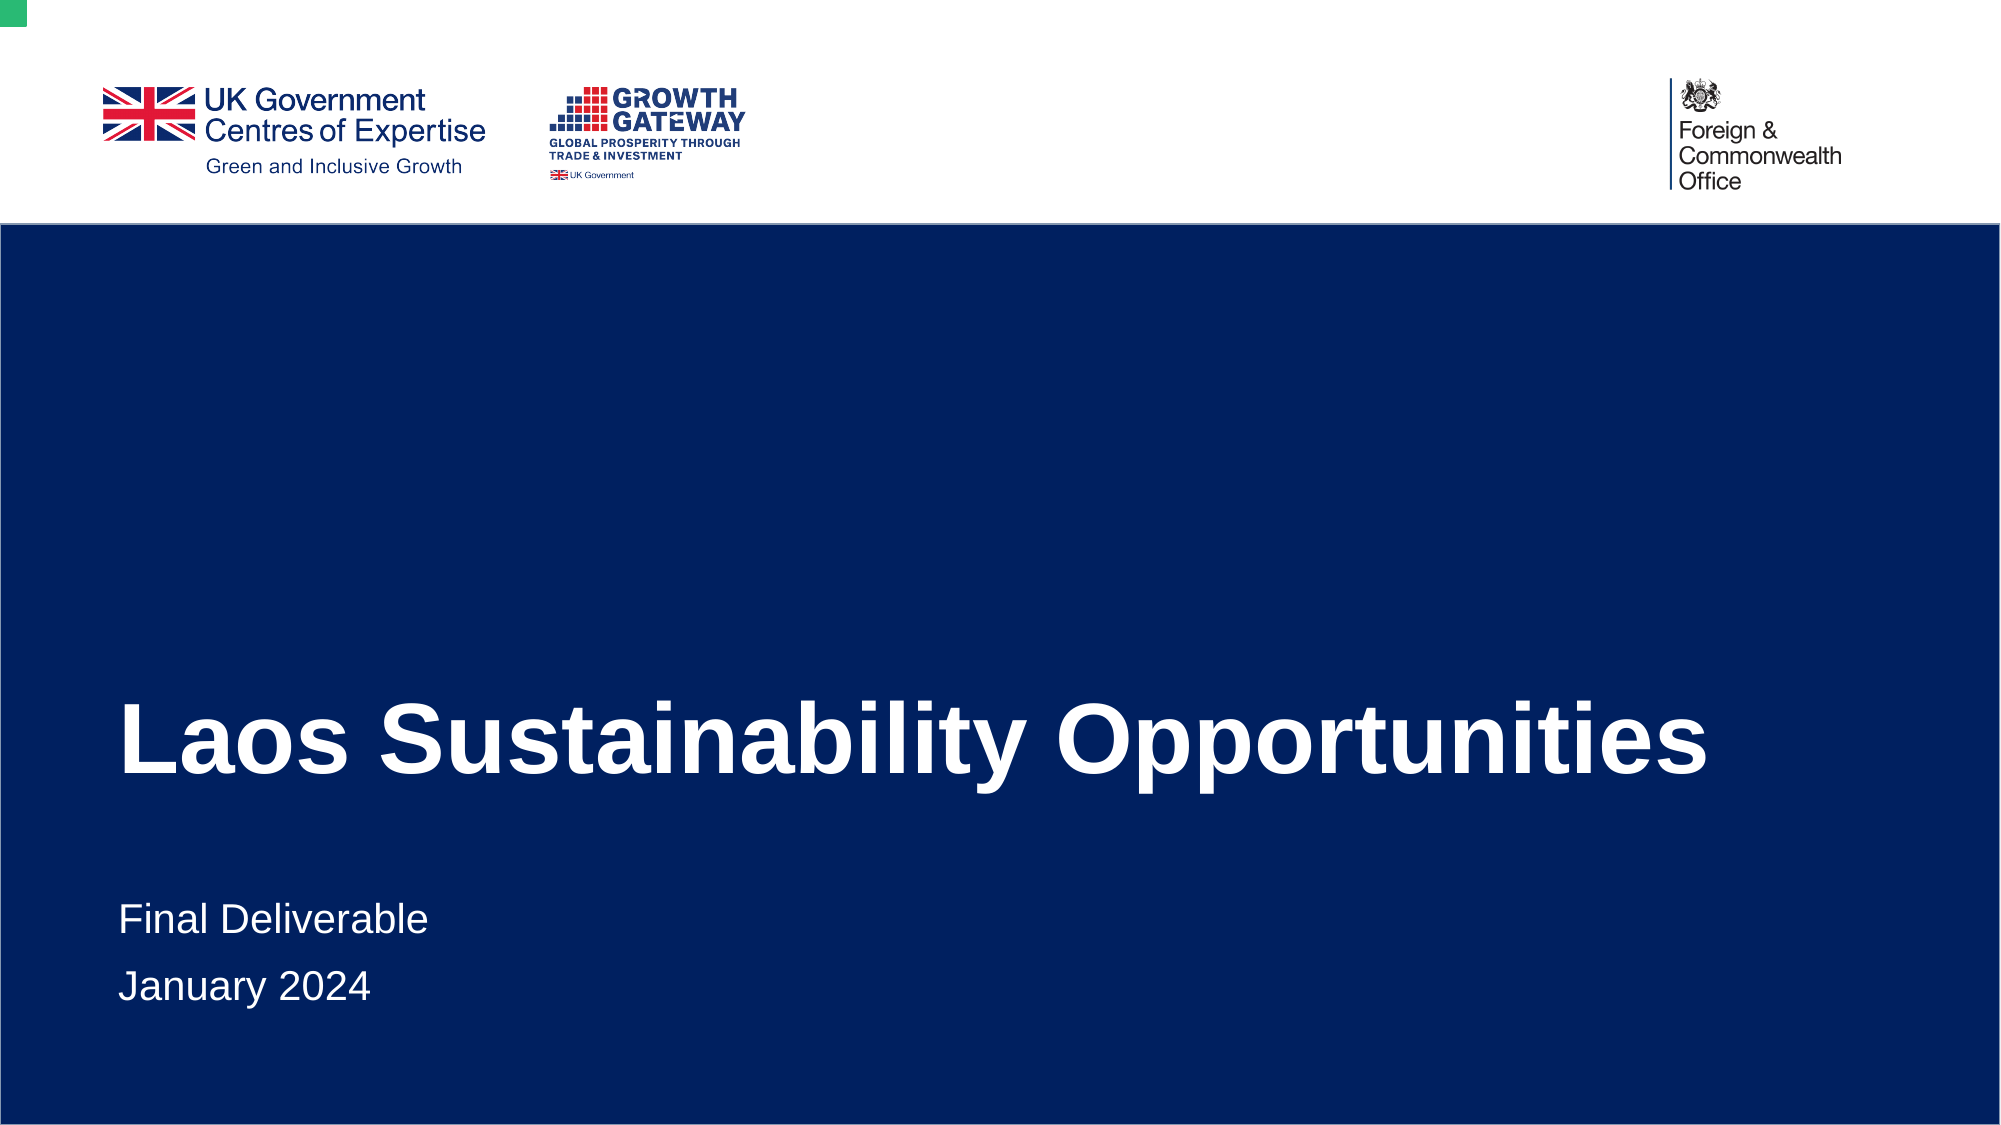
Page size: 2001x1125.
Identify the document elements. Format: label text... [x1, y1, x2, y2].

title Laos Sustainability Opportunities [103, 611, 1897, 868]
picture [1643, 57, 1867, 214]
subtitle Final Deliverable January 2024 [103, 879, 1105, 945]
